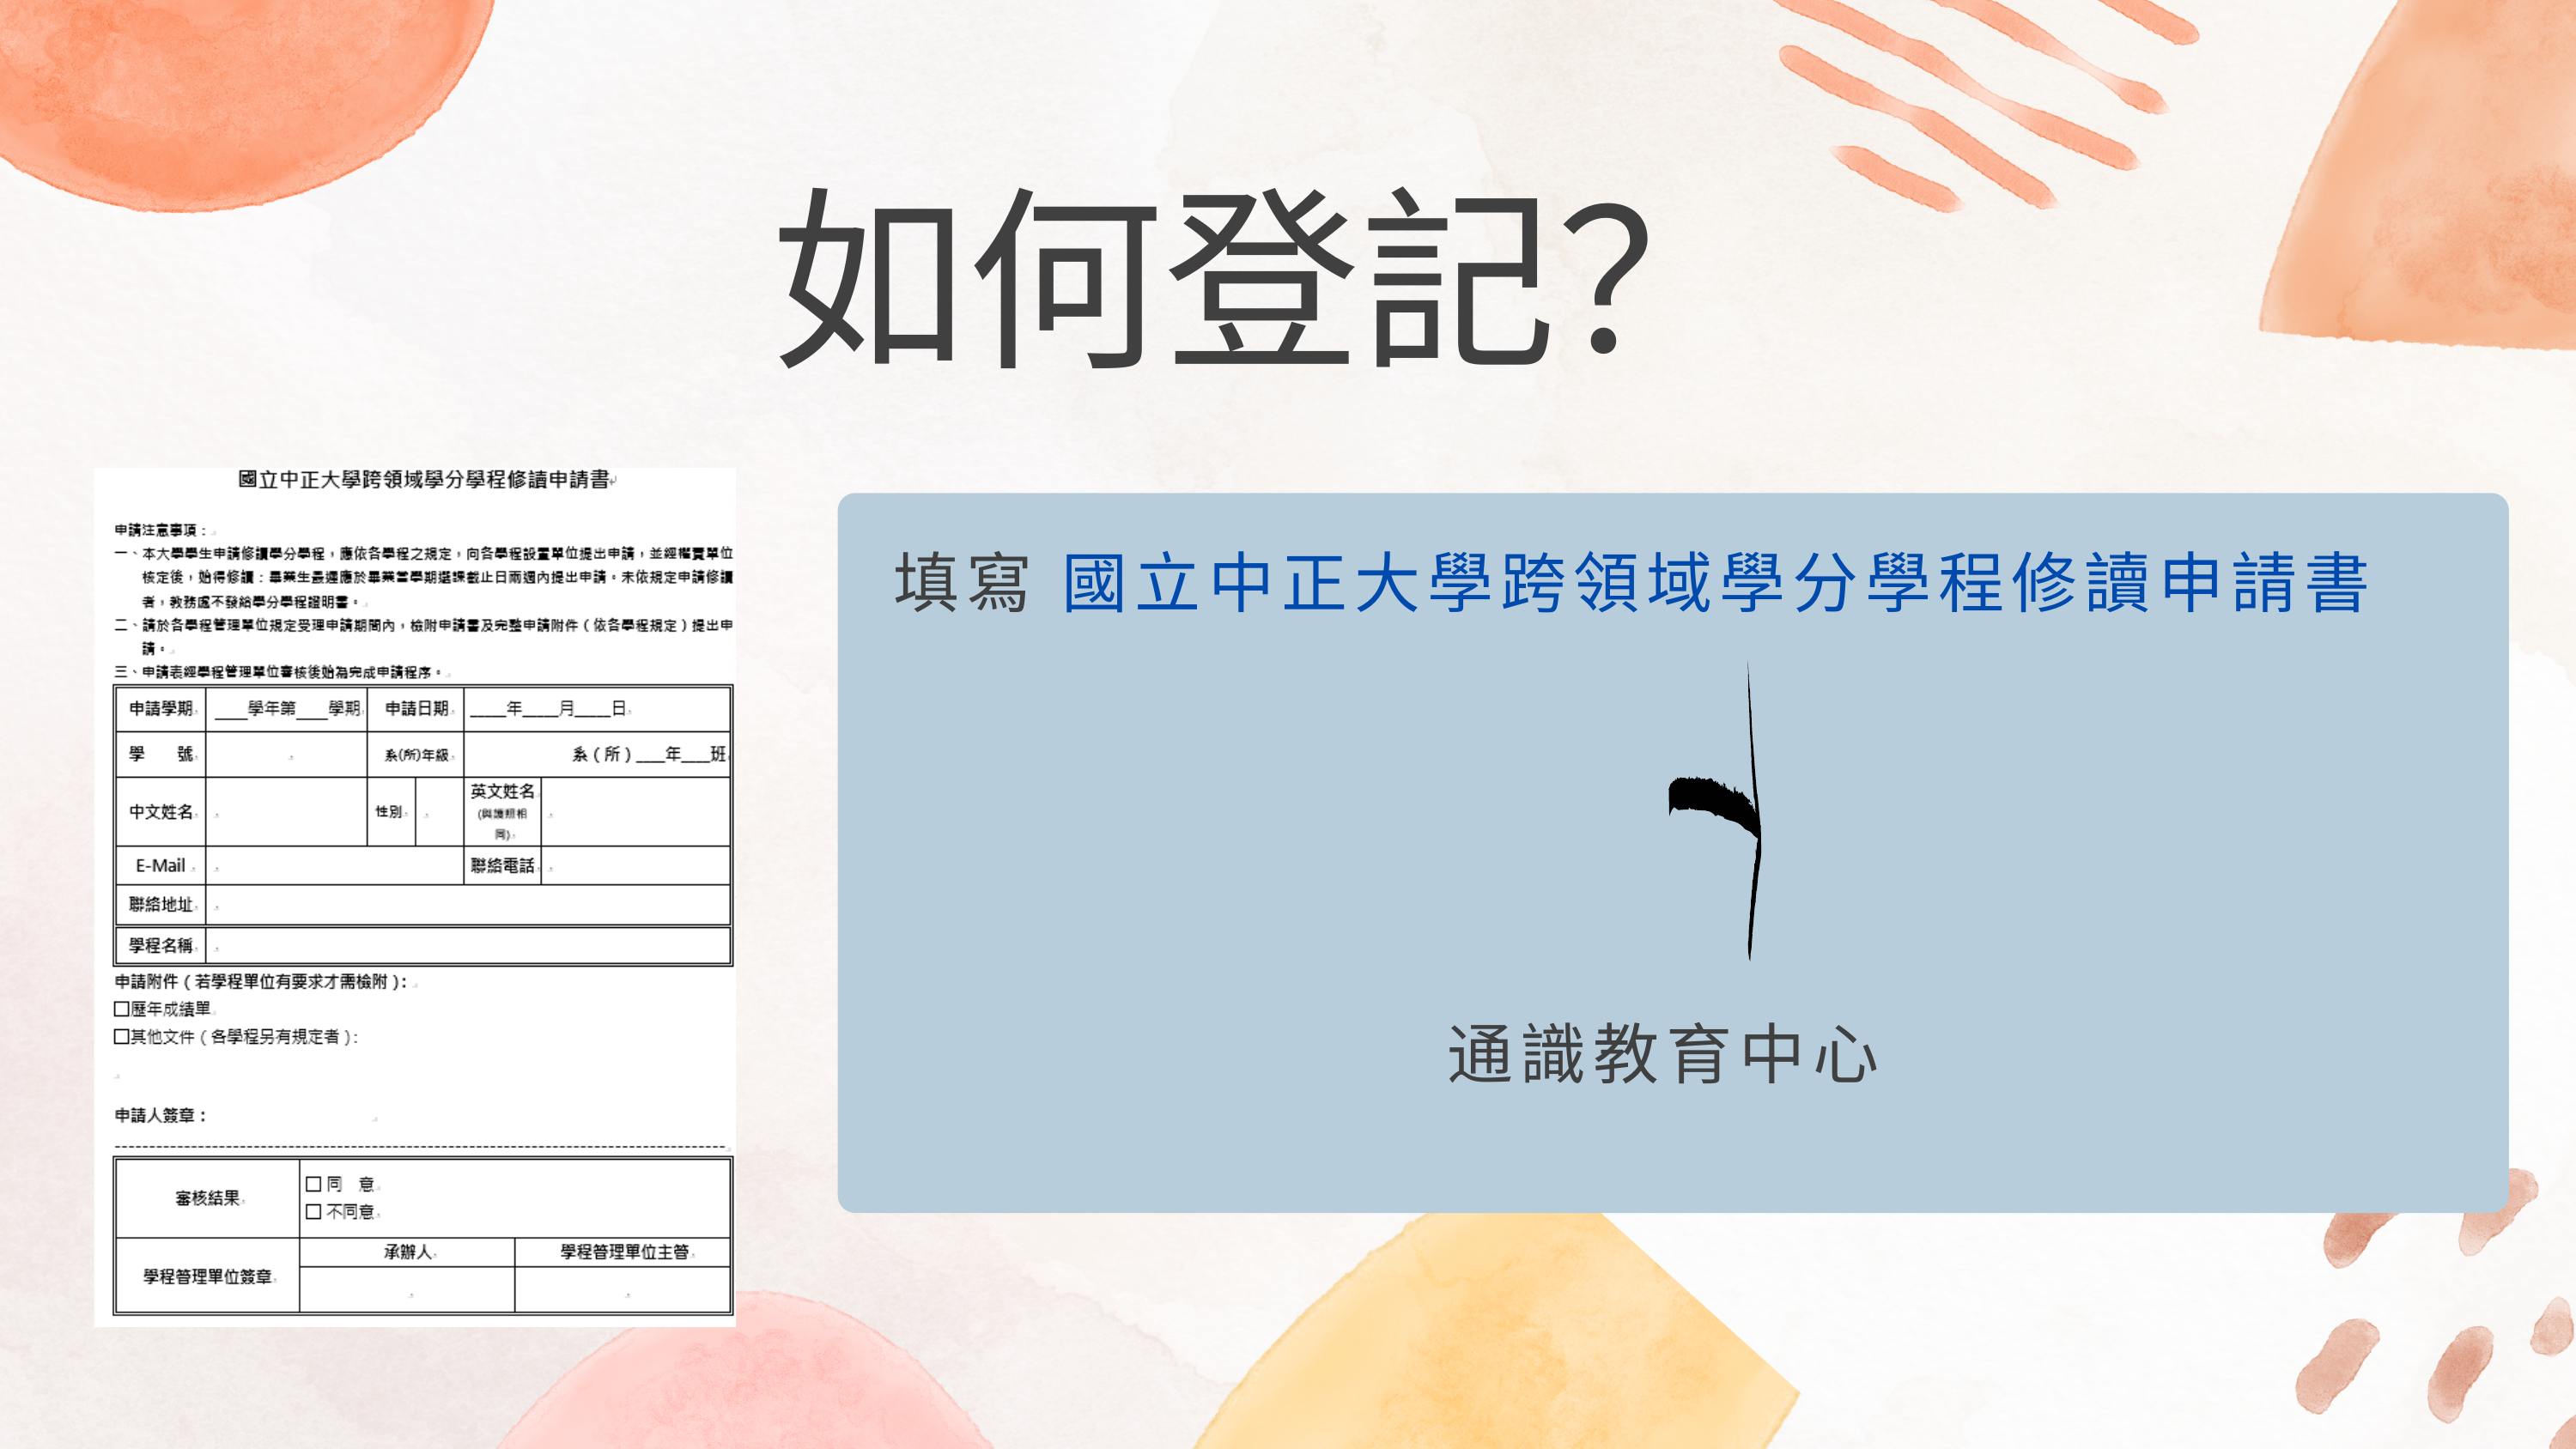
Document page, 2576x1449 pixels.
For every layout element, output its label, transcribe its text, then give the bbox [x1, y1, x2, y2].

text_box 通識教育中心 [1447, 993, 1966, 1196]
text_box [0, 0, 2576, 134]
text_box 填寫 國立中正大學跨領域學分學程修讀申請書 [893, 522, 2576, 724]
text_box 如何登記？ [0, 134, 2576, 418]
text_box [0, 418, 2576, 1449]
